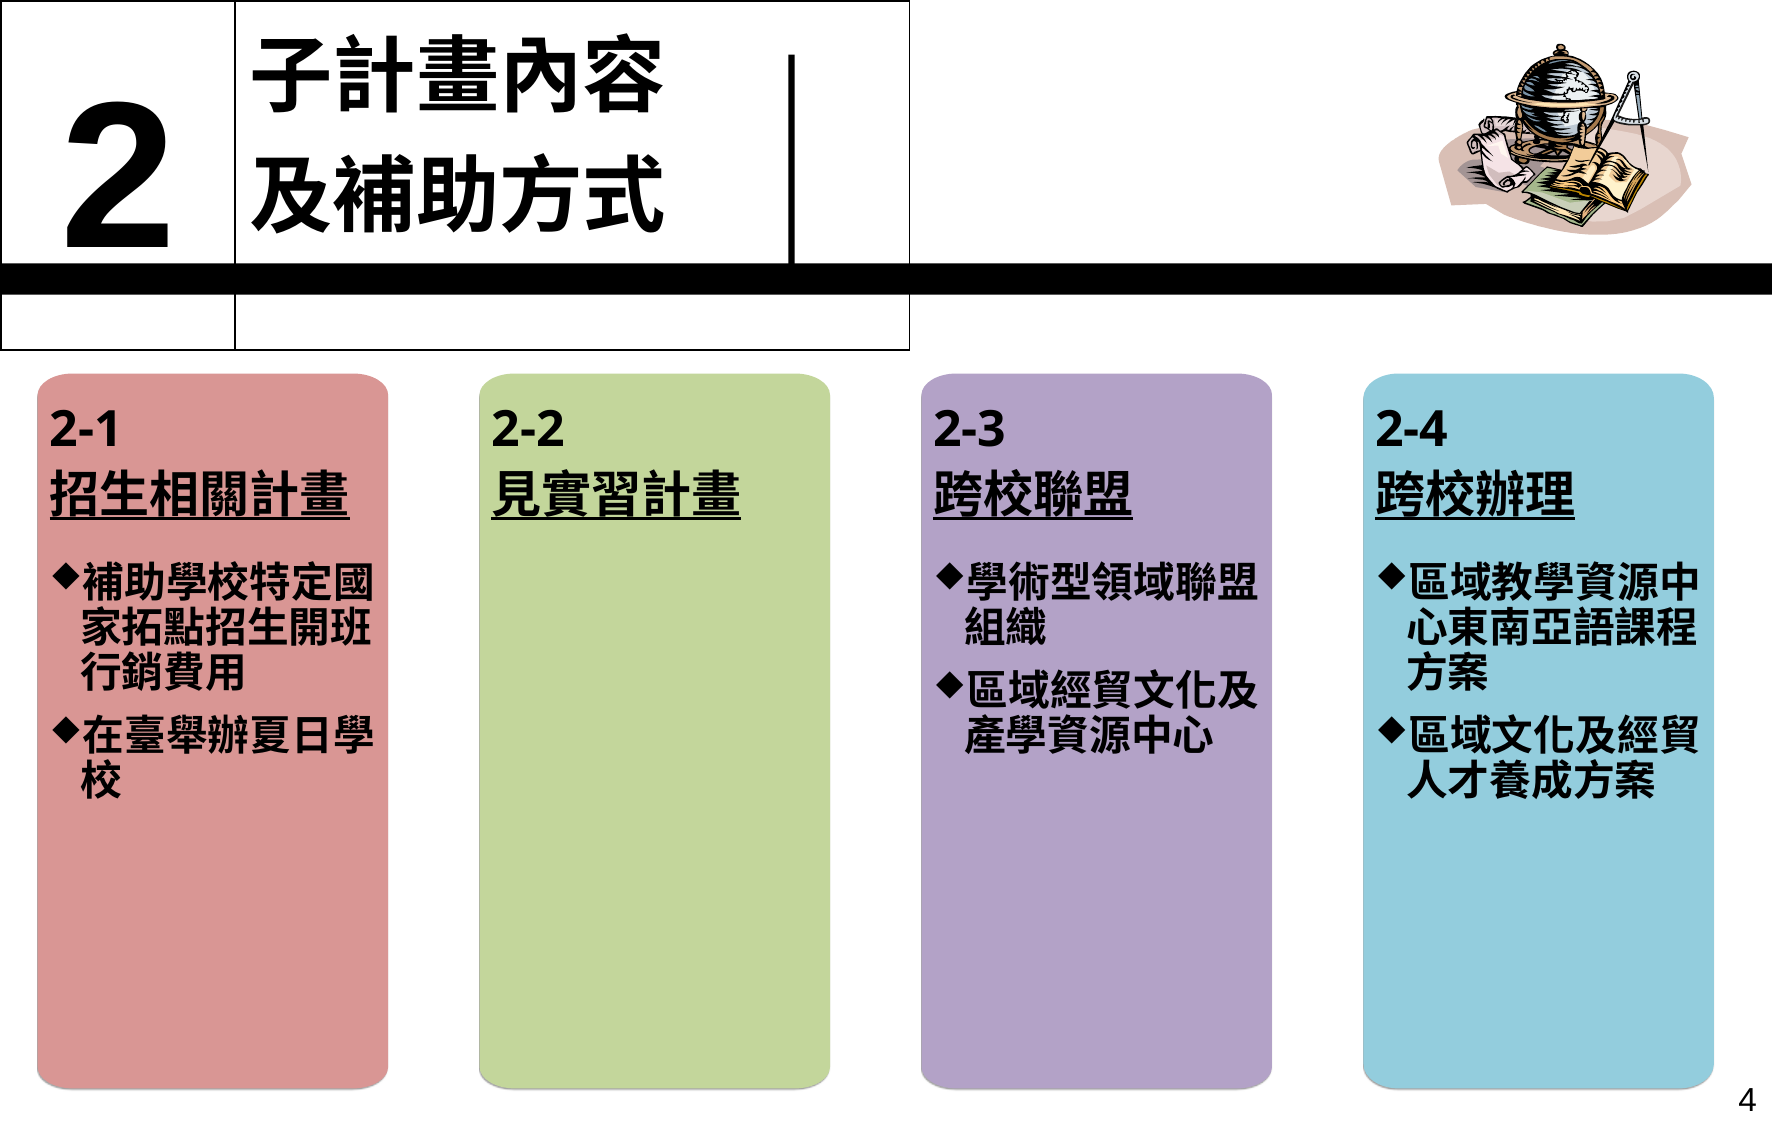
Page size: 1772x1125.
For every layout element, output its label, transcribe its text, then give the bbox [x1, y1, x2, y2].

picture [1435, 40, 1695, 239]
text_box 2-3 跨校聯盟 學術型領域聯盟組織 區域經貿文化及產學資源中心 [921, 373, 1272, 1089]
text_box 2-1 招生相關計畫 補助學校特定國家拓點招生開班行銷費用 在臺舉辦夏日學校 [37, 373, 389, 1089]
text_box 2-4 跨校辦理 區域教學資源中心東南亞語課程方案 區域文化及經貿人才養成方案 [1363, 373, 1714, 1070]
table_header 2 [2, 2, 234, 349]
text_box 2-2 見實習計畫 [479, 373, 831, 1089]
table_header 子計畫內容 及補助方式 [236, 2, 909, 349]
slide_number <編號> [1358, 1070, 1772, 1125]
